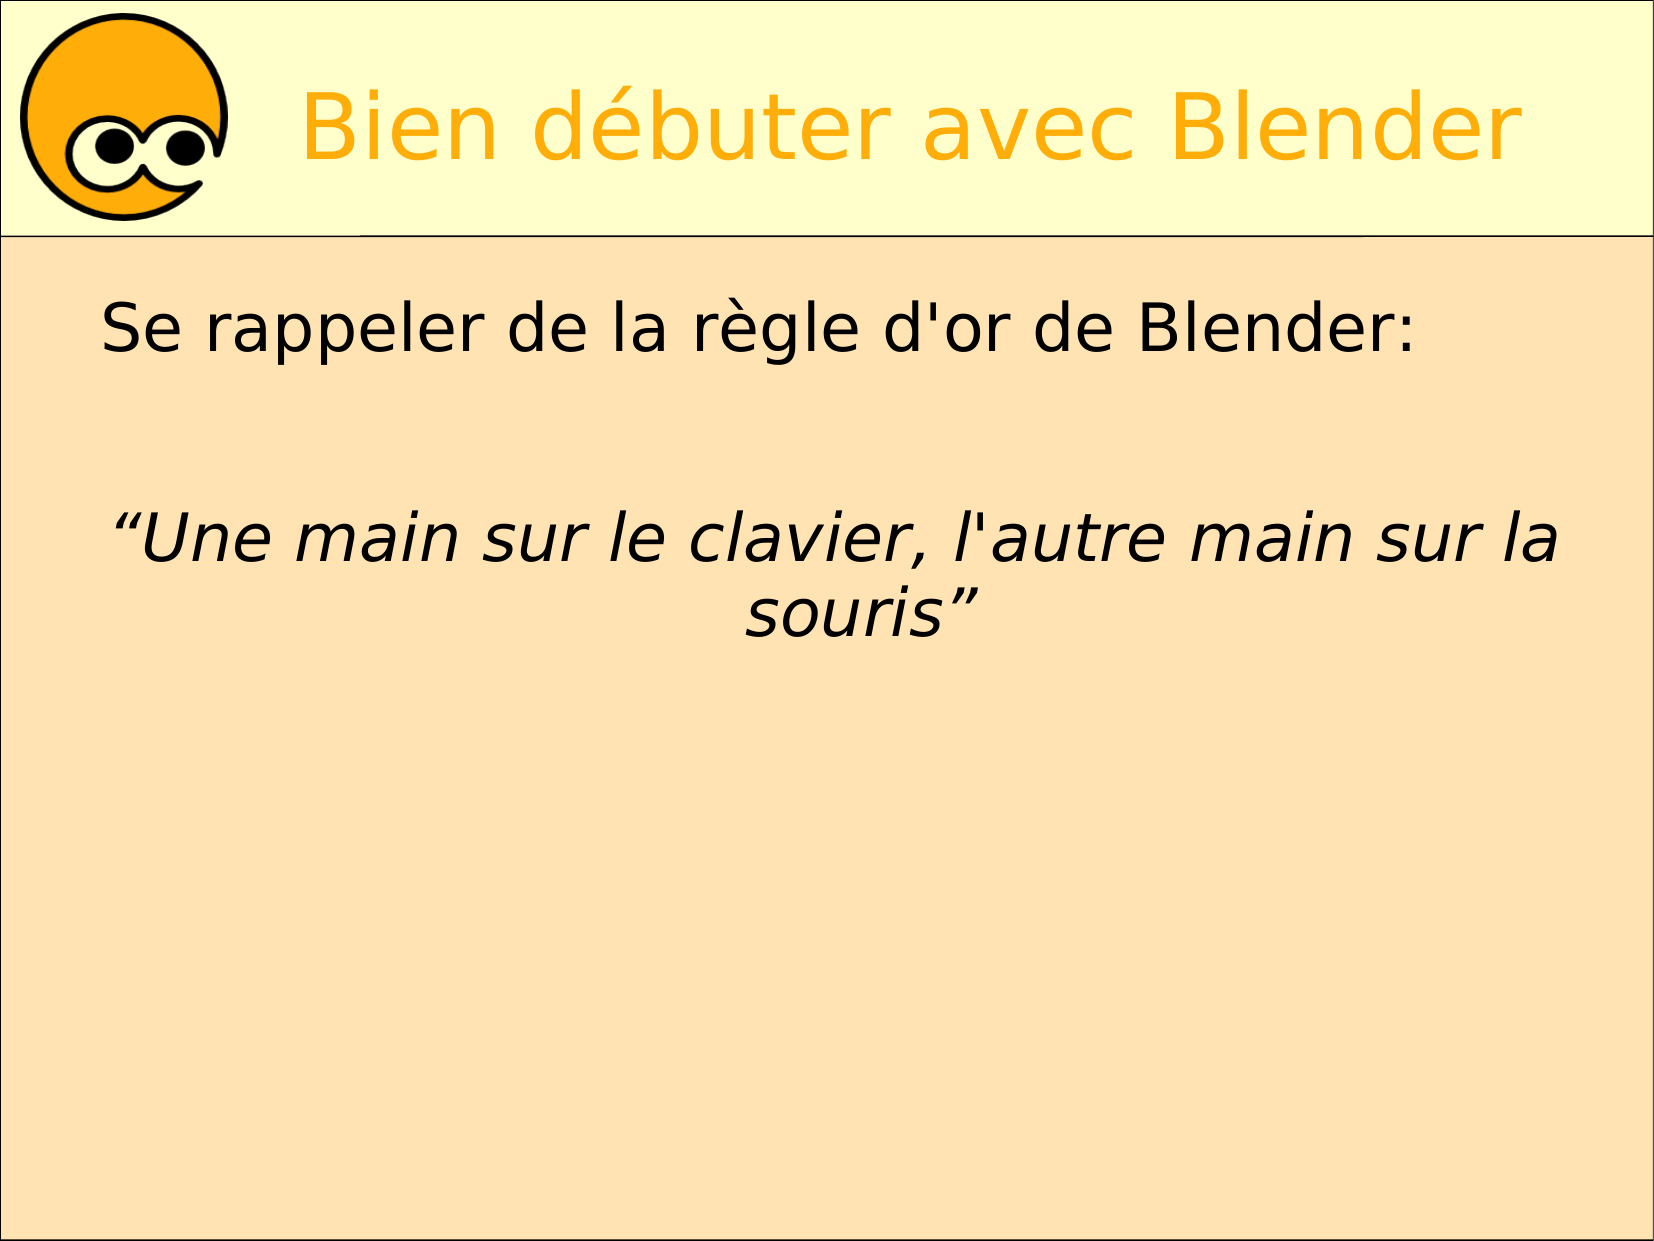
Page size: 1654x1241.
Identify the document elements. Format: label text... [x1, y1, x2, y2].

picture [20, 13, 228, 221]
title Bien débuter avec Blender [252, 49, 1571, 207]
list Se rappeler de la règle d'or de Blender: “Une main sur le clavier, l'autre main sur la souris” [82, 290, 1571, 1109]
